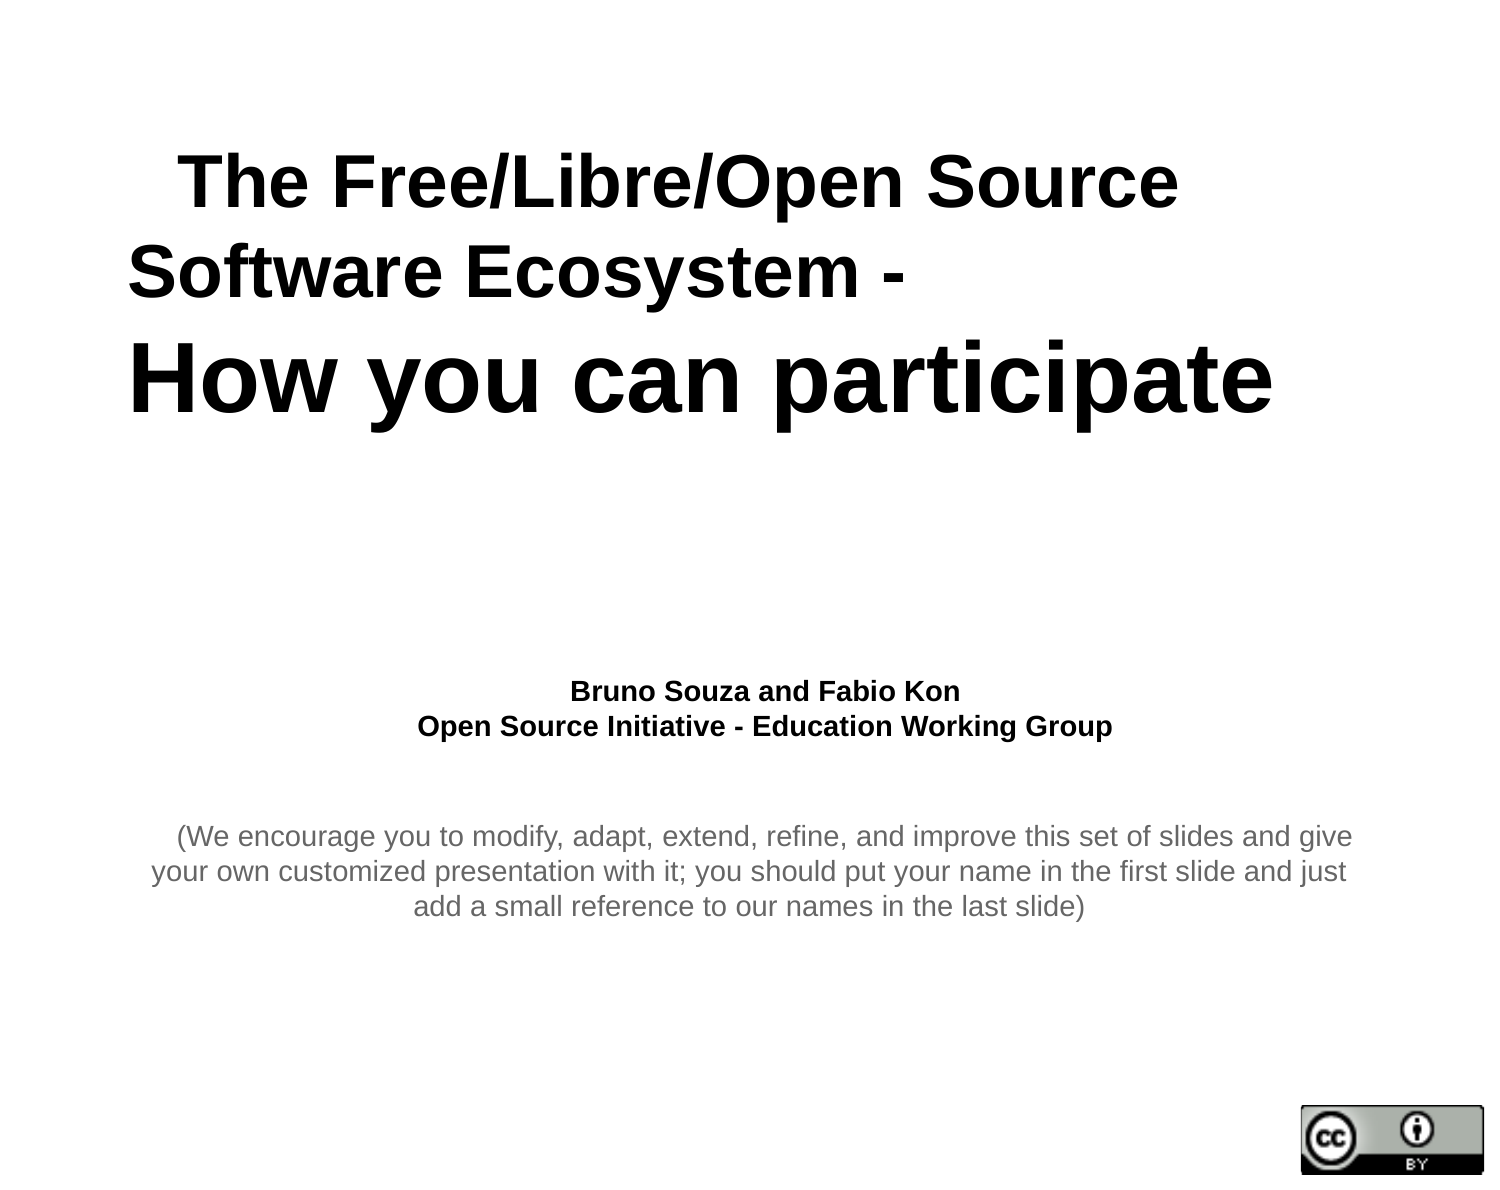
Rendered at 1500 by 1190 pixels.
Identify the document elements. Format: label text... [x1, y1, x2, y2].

subtitle Bruno Souza and Fabio Kon Open Source Initiative - Education Working Group (We encourage you to modify, adapt, extend, refine, and improve this set of slides and give your own customized presentation with it; you should put your name in the first slide and just add a small reference to our names in the last slide) [112, 656, 1388, 1190]
title The Free/Libre/Open Source Software Ecosystem - How you can participate [112, 98, 1388, 448]
text_box [1300, 1105, 1485, 1175]
